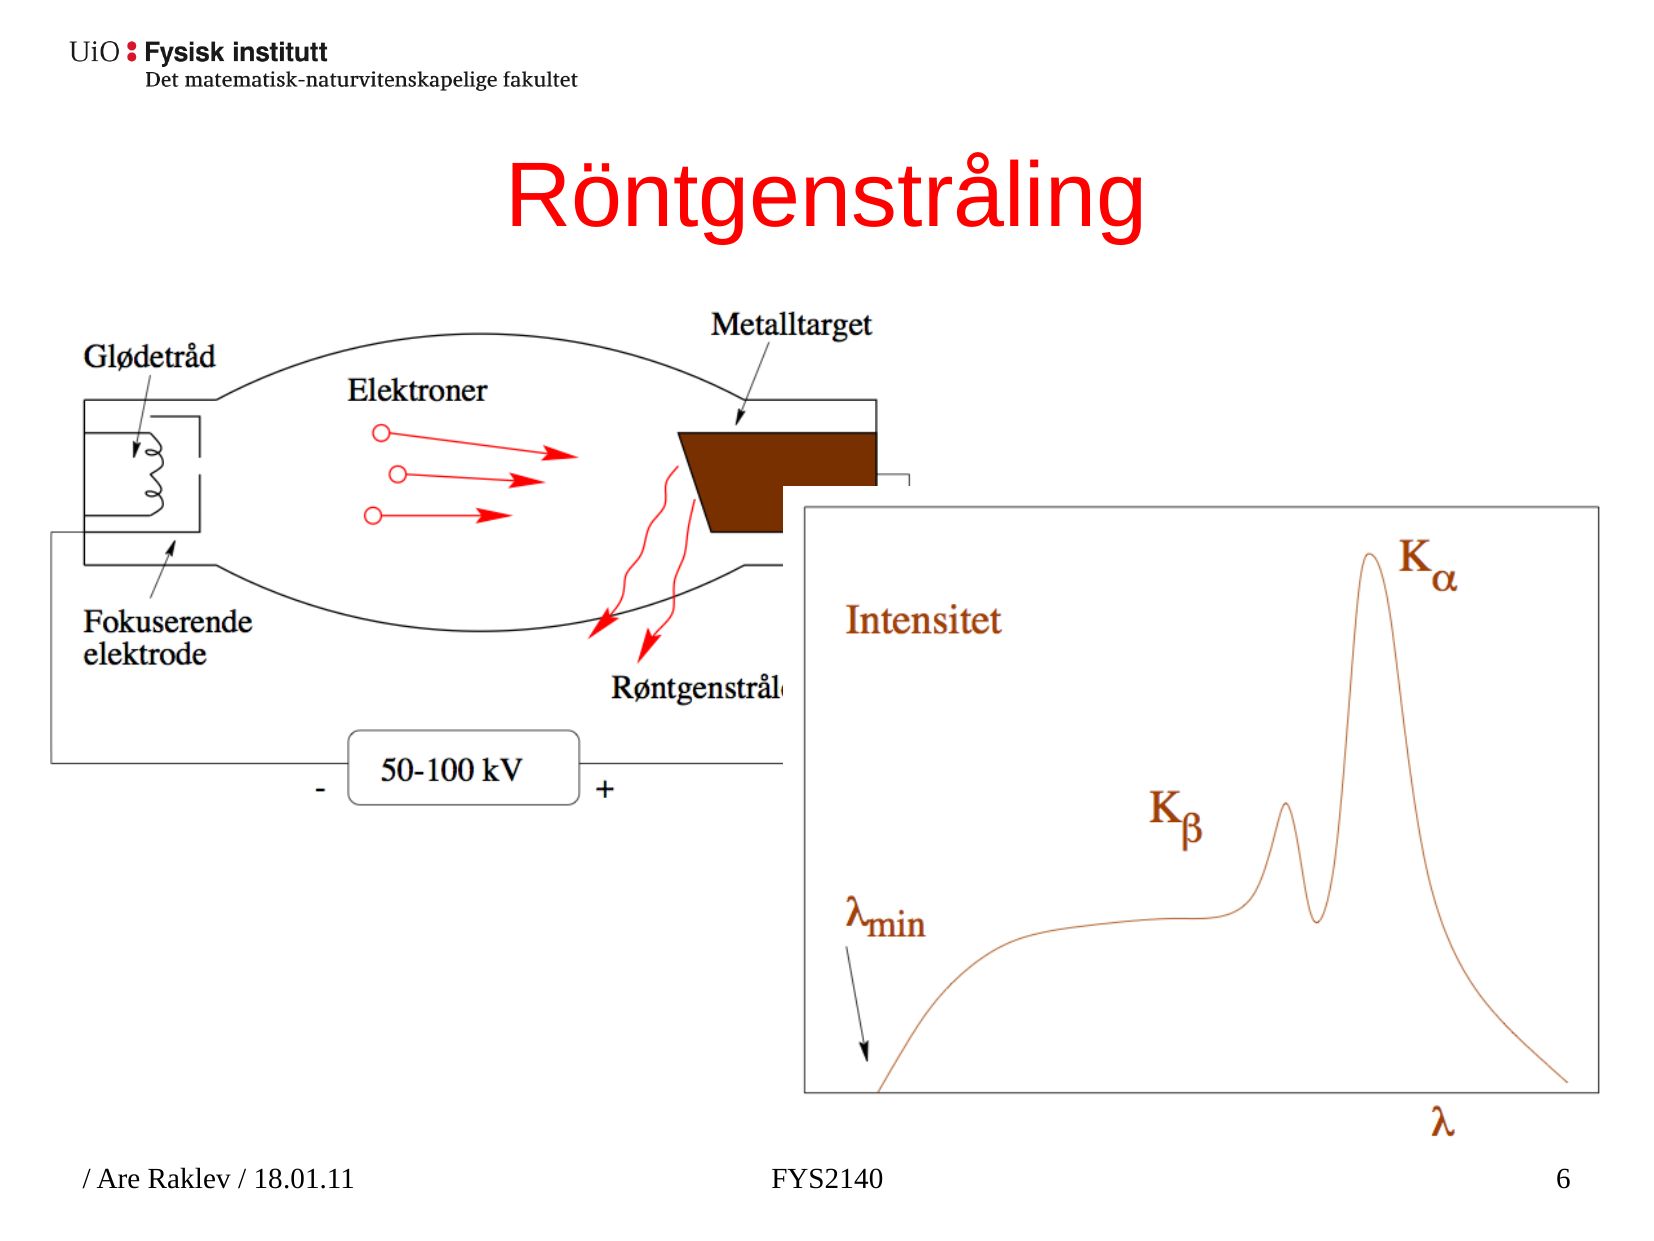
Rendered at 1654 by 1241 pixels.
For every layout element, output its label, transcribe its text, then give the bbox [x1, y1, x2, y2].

title Röntgenstråling [82, 90, 1571, 298]
picture [22, 295, 1638, 1160]
picture [68, 37, 581, 93]
